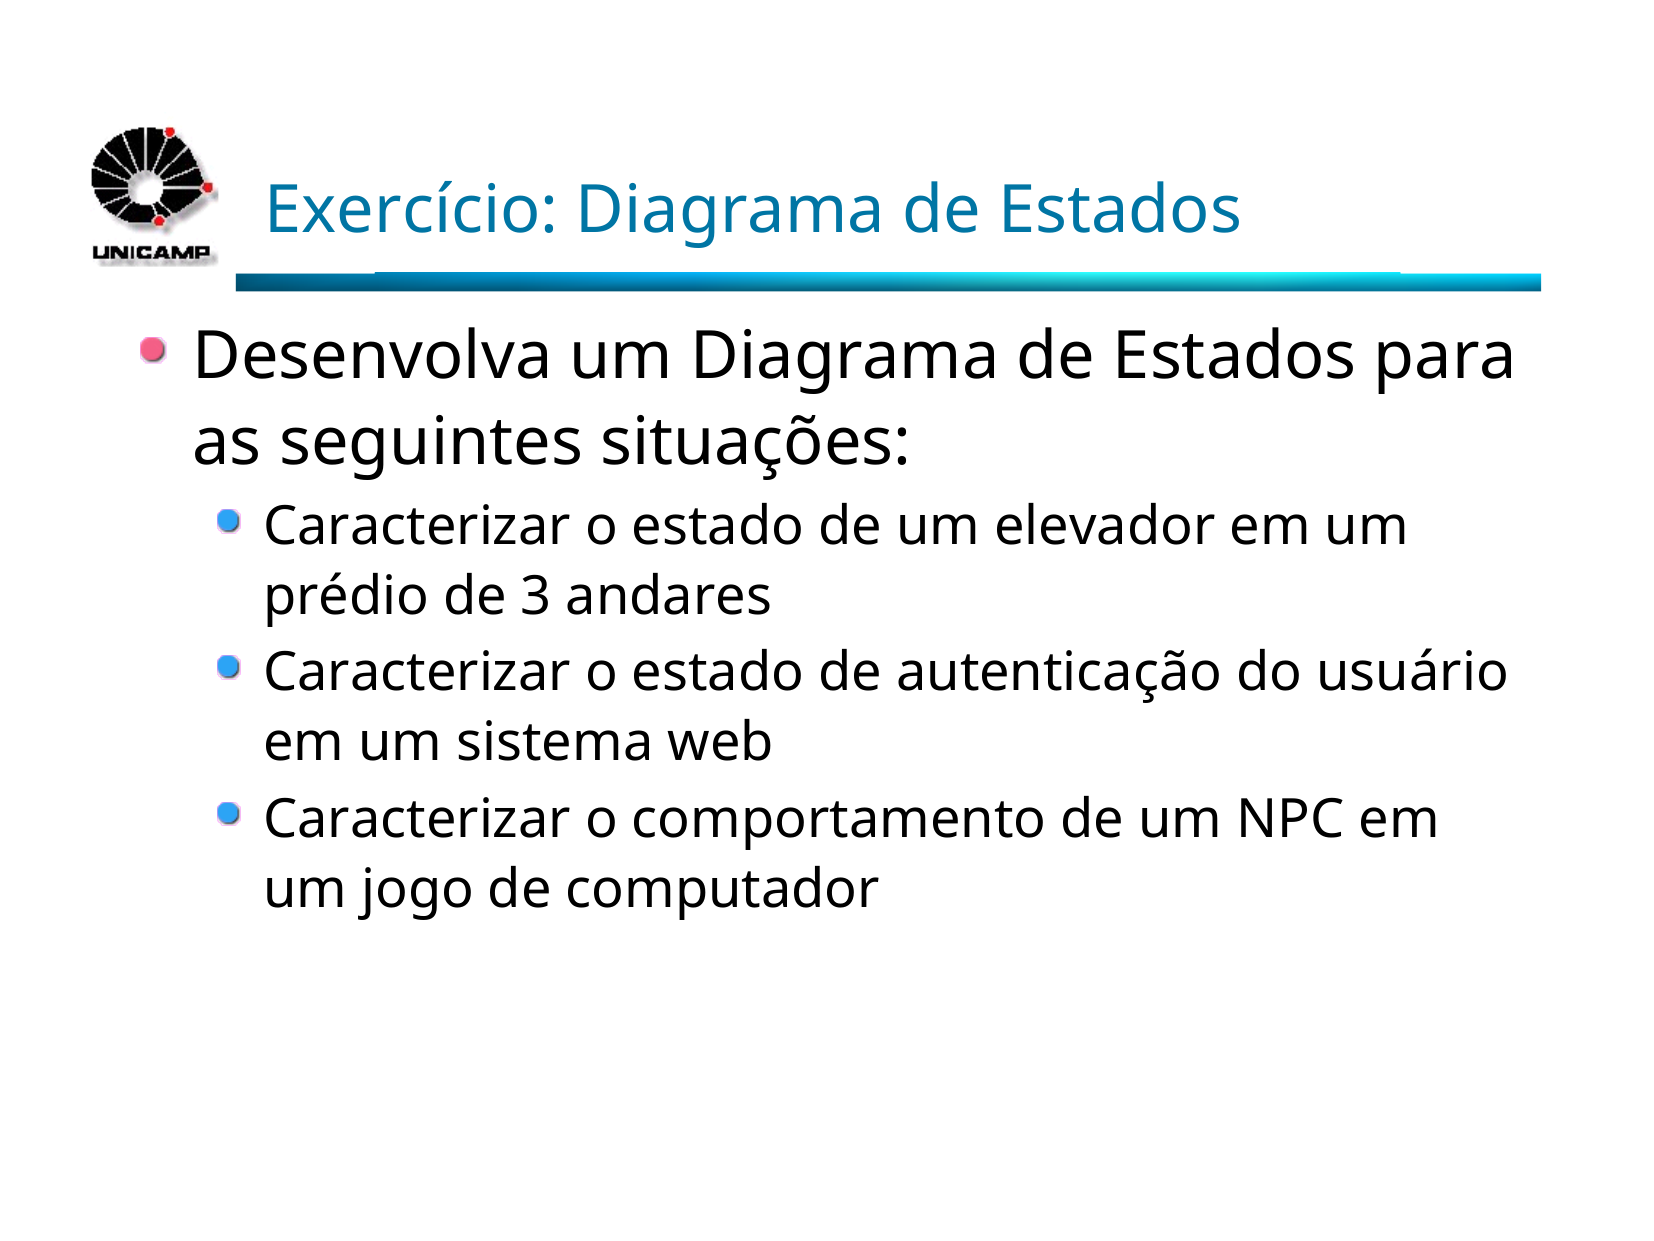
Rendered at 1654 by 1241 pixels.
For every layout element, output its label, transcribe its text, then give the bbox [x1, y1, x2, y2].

picture [125, 272, 1654, 295]
title Exercício: Diagrama de Estados [264, 57, 1534, 250]
list Desenvolva um Diagrama de Estados para as seguintes situações: Caracterizar o estado de um elevador em um prédio de 3 andares Caracterizar o estado de autenticação do usuário em um sistema web Caracterizar o comportamento de um NPC em um jogo de computador [121, 309, 1534, 1167]
